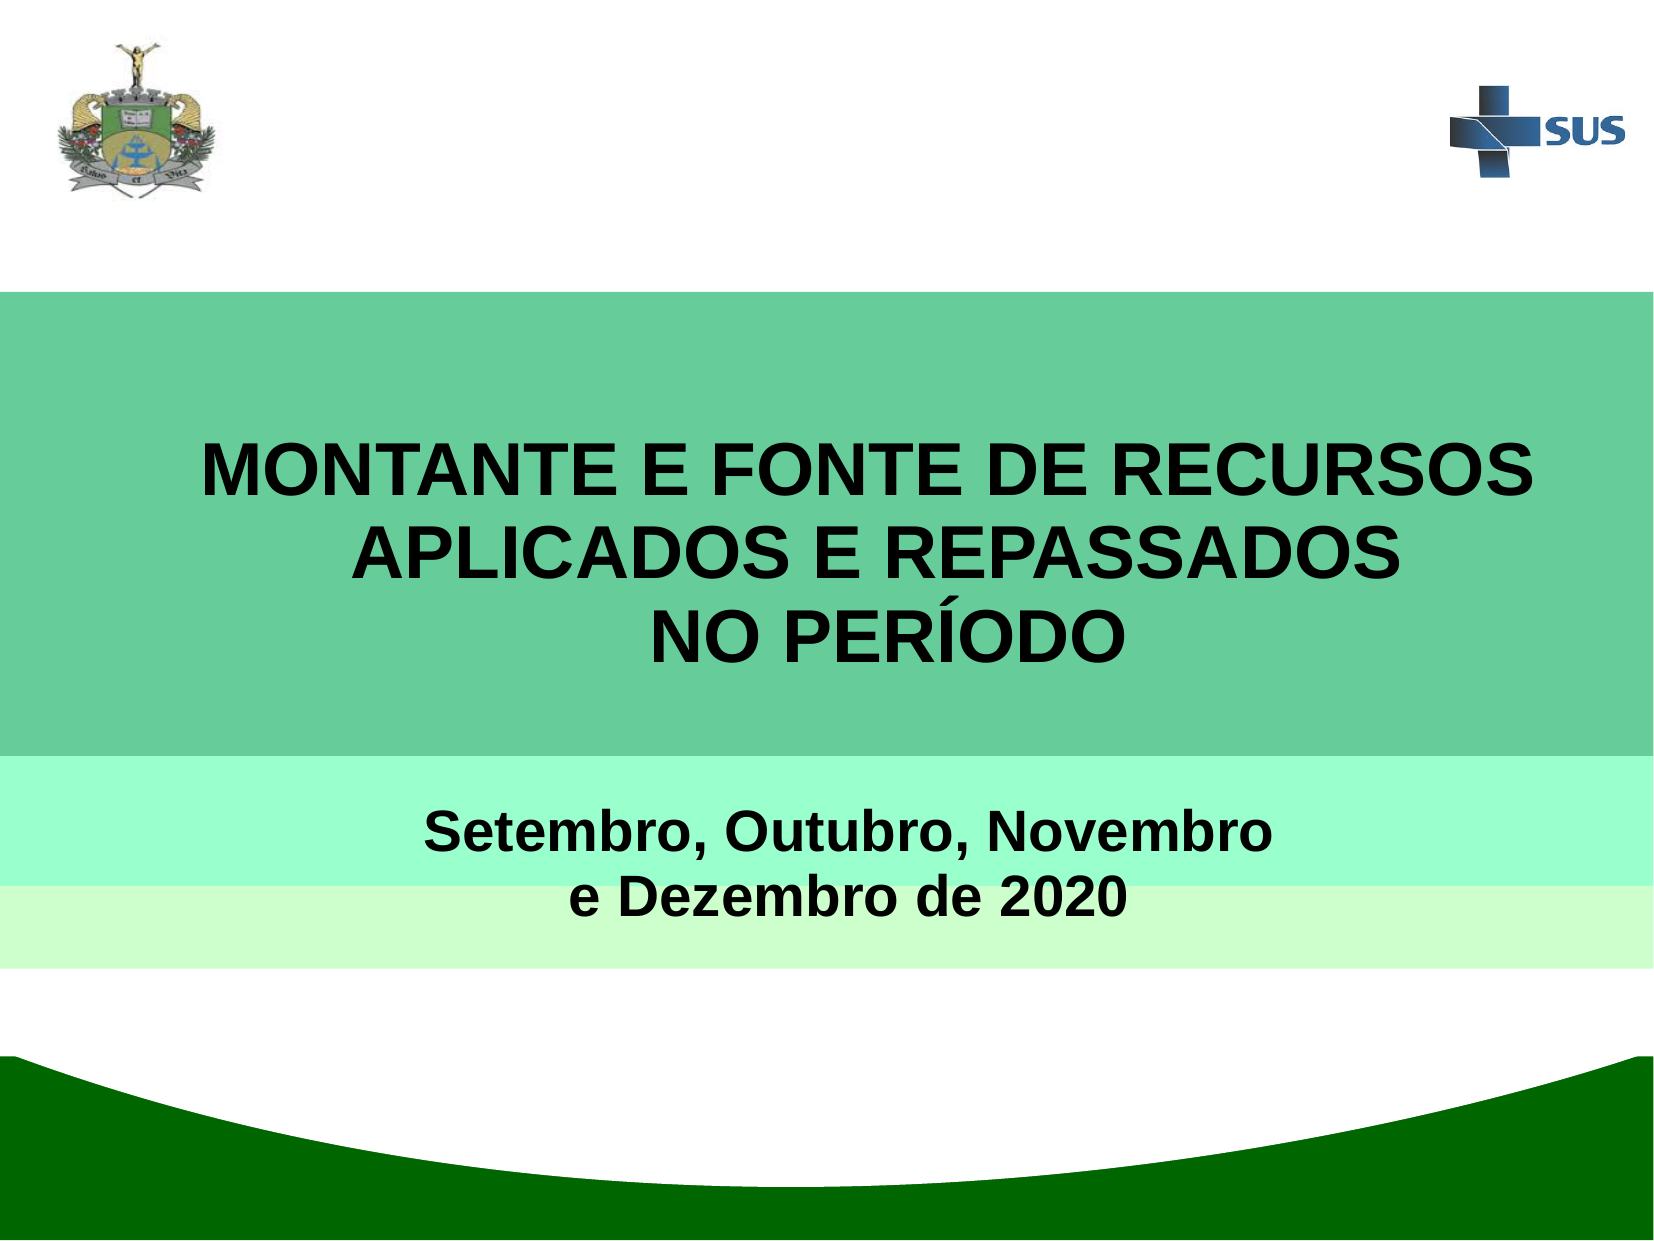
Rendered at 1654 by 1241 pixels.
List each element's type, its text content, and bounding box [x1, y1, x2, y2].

text_box [0, 1050, 1654, 1241]
picture [1449, 85, 1630, 178]
text_box [0, 159, 1654, 1012]
text_box Setembro, Outubro, Novembro e Dezembro de 2020 [399, 791, 1300, 1006]
text_box MONTANTE E FONTE DE RECURSOS APLICADOS E REPASSADOS NO PERÍODO [35, 419, 1598, 771]
picture [47, 35, 225, 213]
